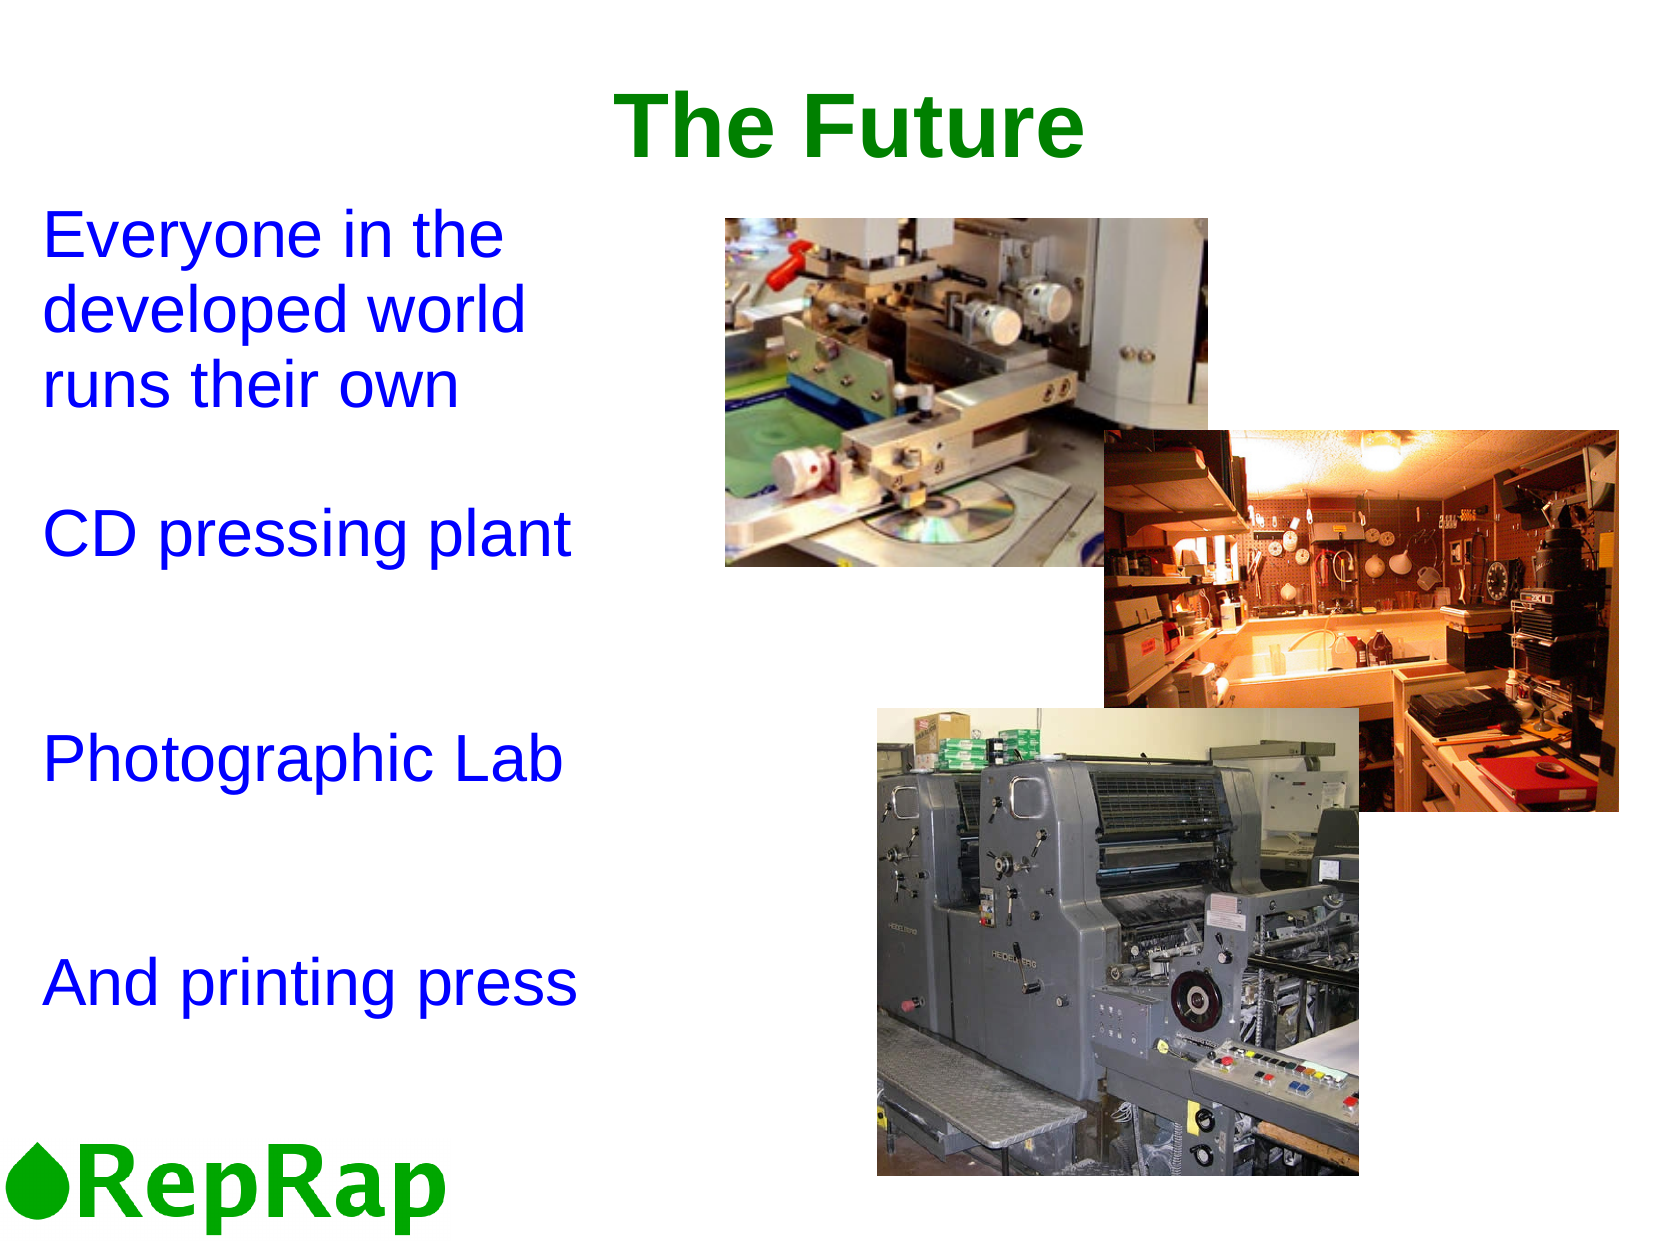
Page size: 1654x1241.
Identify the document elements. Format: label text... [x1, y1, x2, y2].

picture [725, 218, 1619, 1176]
text_box Everyone in the developed world runs their own CD pressing plant Photographic Lab And printing press [42, 147, 650, 1145]
title The Future [106, 59, 1595, 296]
picture [0, 1138, 451, 1241]
